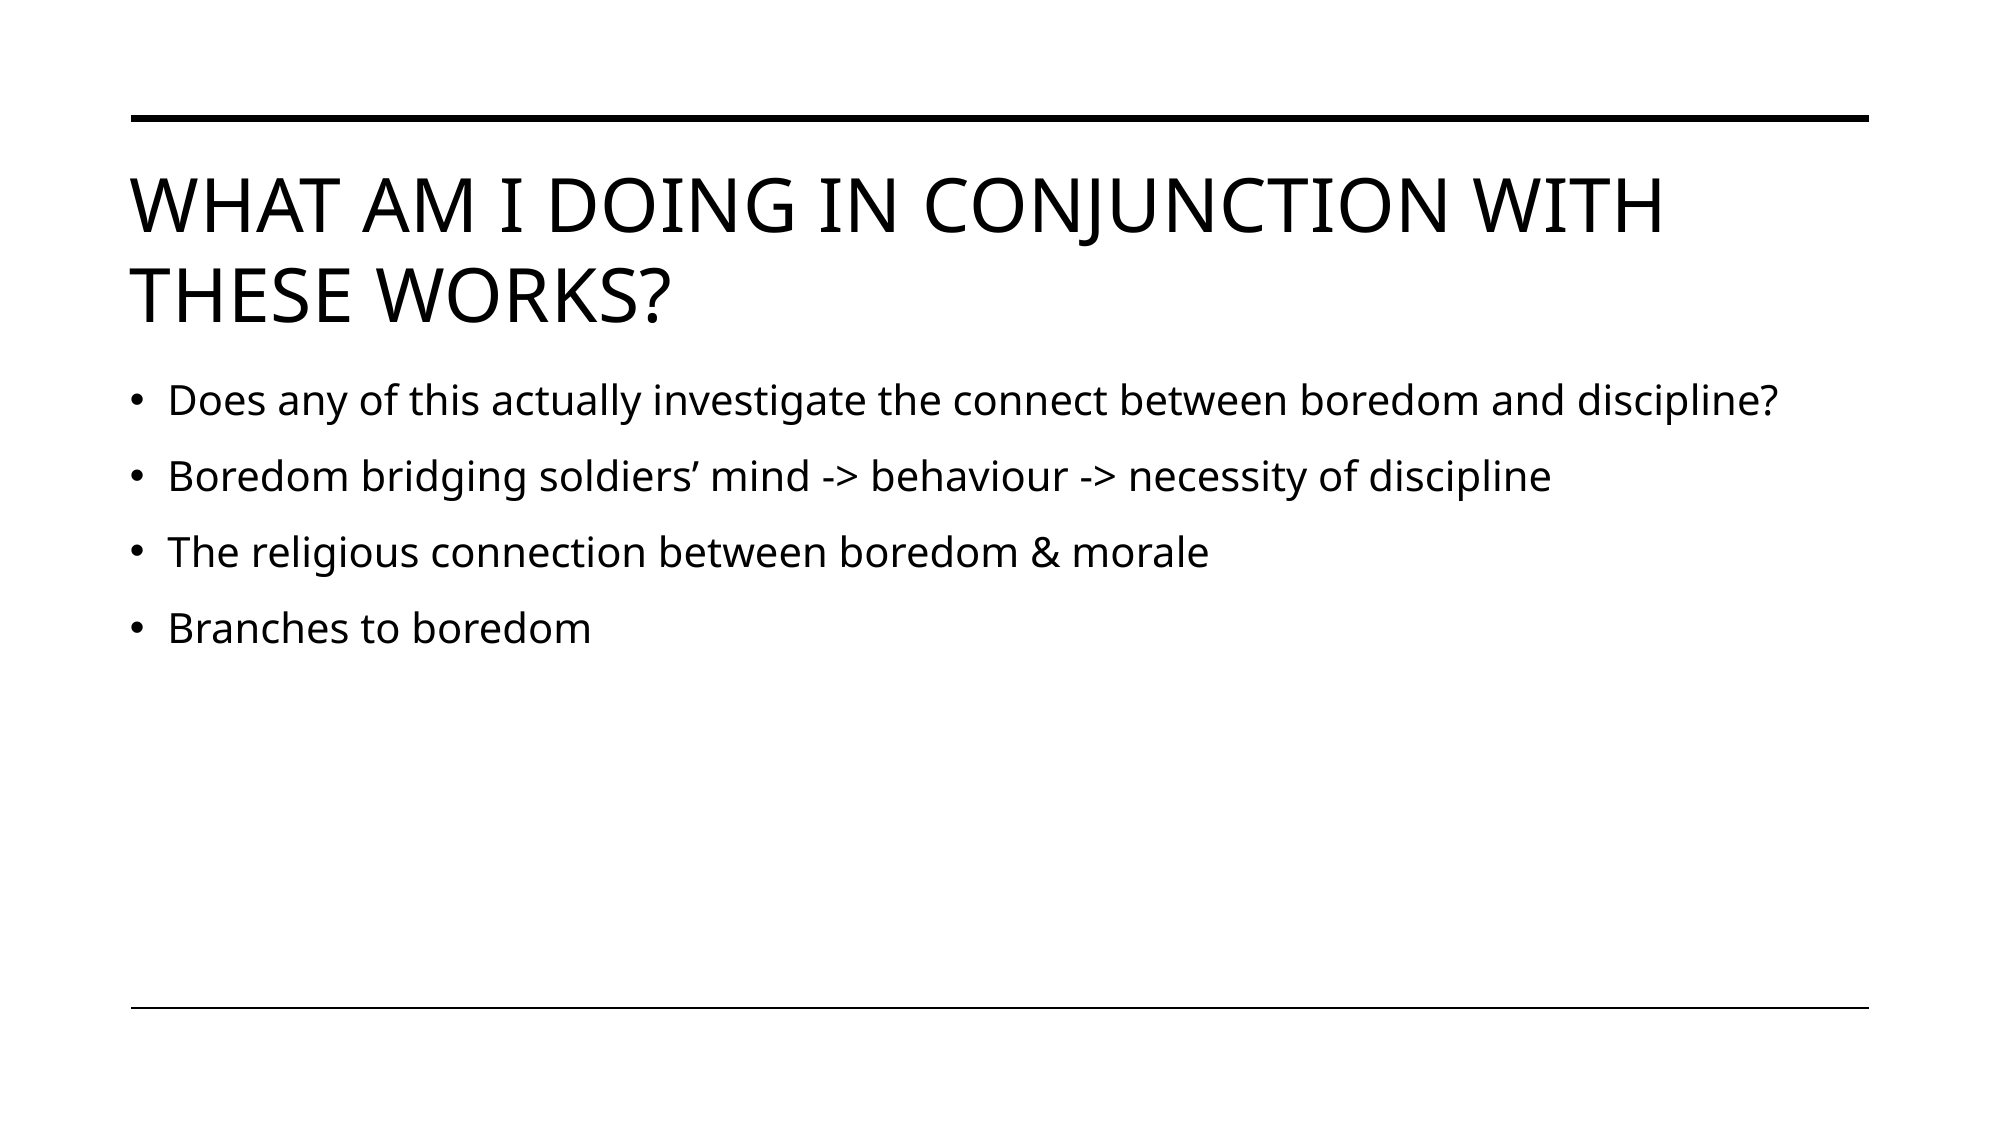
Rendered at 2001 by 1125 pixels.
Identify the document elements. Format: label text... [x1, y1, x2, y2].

title What am I doing in conjunction with these works? [114, 149, 1869, 361]
list Does any of this actually investigate the connect between boredom and discipline? Boredom bridging soldiers’ mind -> behaviour -> necessity of discipline The religious connection between boredom & morale Branches to boredom [114, 361, 1869, 976]
